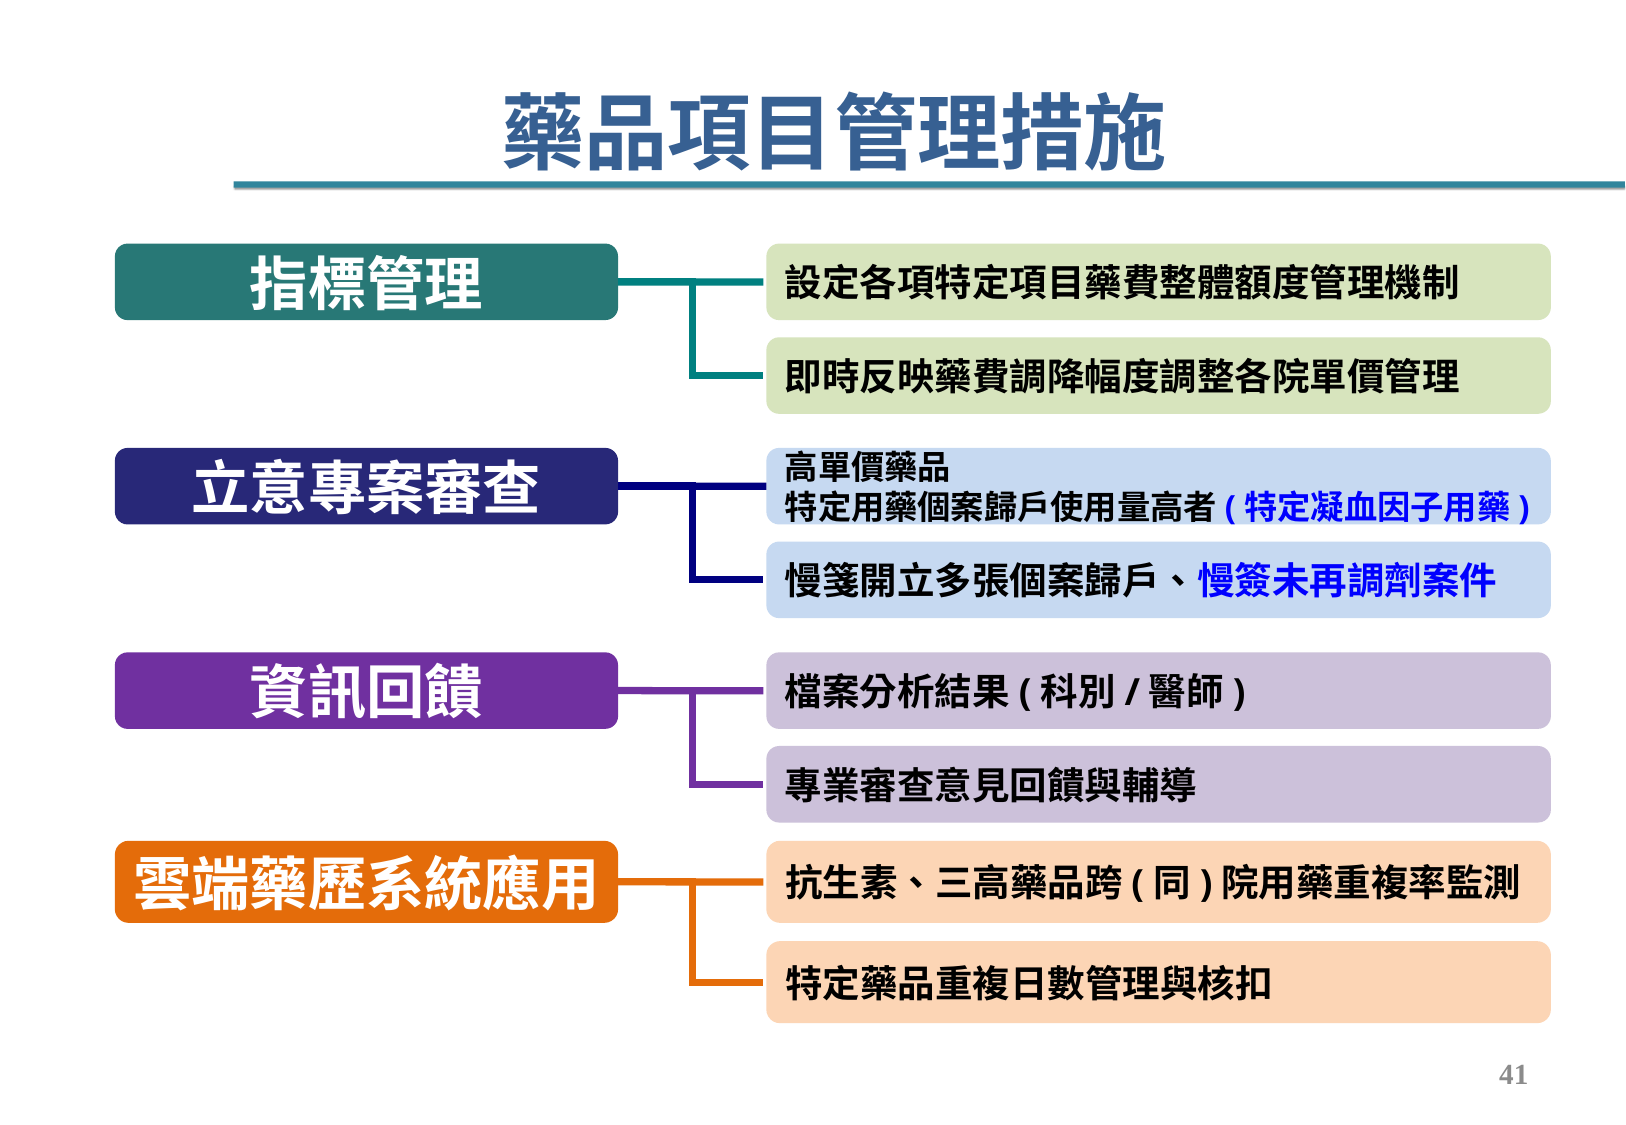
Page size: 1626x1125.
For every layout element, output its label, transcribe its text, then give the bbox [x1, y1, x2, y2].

text_box 雲端藥歷系統應用 [114, 840, 619, 923]
text_box 檔案分析結果(科別/醫師) [766, 652, 1551, 729]
text_box 立意專案審查 [114, 447, 619, 525]
text_box 慢箋開立多張個案歸戶、慢簽未再調劑案件 [766, 541, 1551, 619]
title 藥品項目管理措施 [245, 42, 1424, 218]
slide_number <編號> [1164, 1042, 1544, 1103]
text_box 指標管理 [114, 243, 619, 321]
text_box 高單價藥品 特定用藥個案歸戶使用量高者(特定凝血因子用藥) [766, 447, 1551, 525]
text_box 資訊回饋 [114, 652, 619, 729]
text_box 抗生素、三高藥品跨(同)院用藥重複率監測 [766, 840, 1551, 923]
text_box 專業審查意見回饋與輔導 [766, 745, 1551, 823]
text_box 設定各項特定項目藥費整體額度管理機制 [766, 243, 1551, 321]
text_box 特定藥品重複日數管理與核扣 [766, 941, 1551, 1024]
text_box 即時反映藥費調降幅度調整各院單價管理 [766, 337, 1551, 414]
